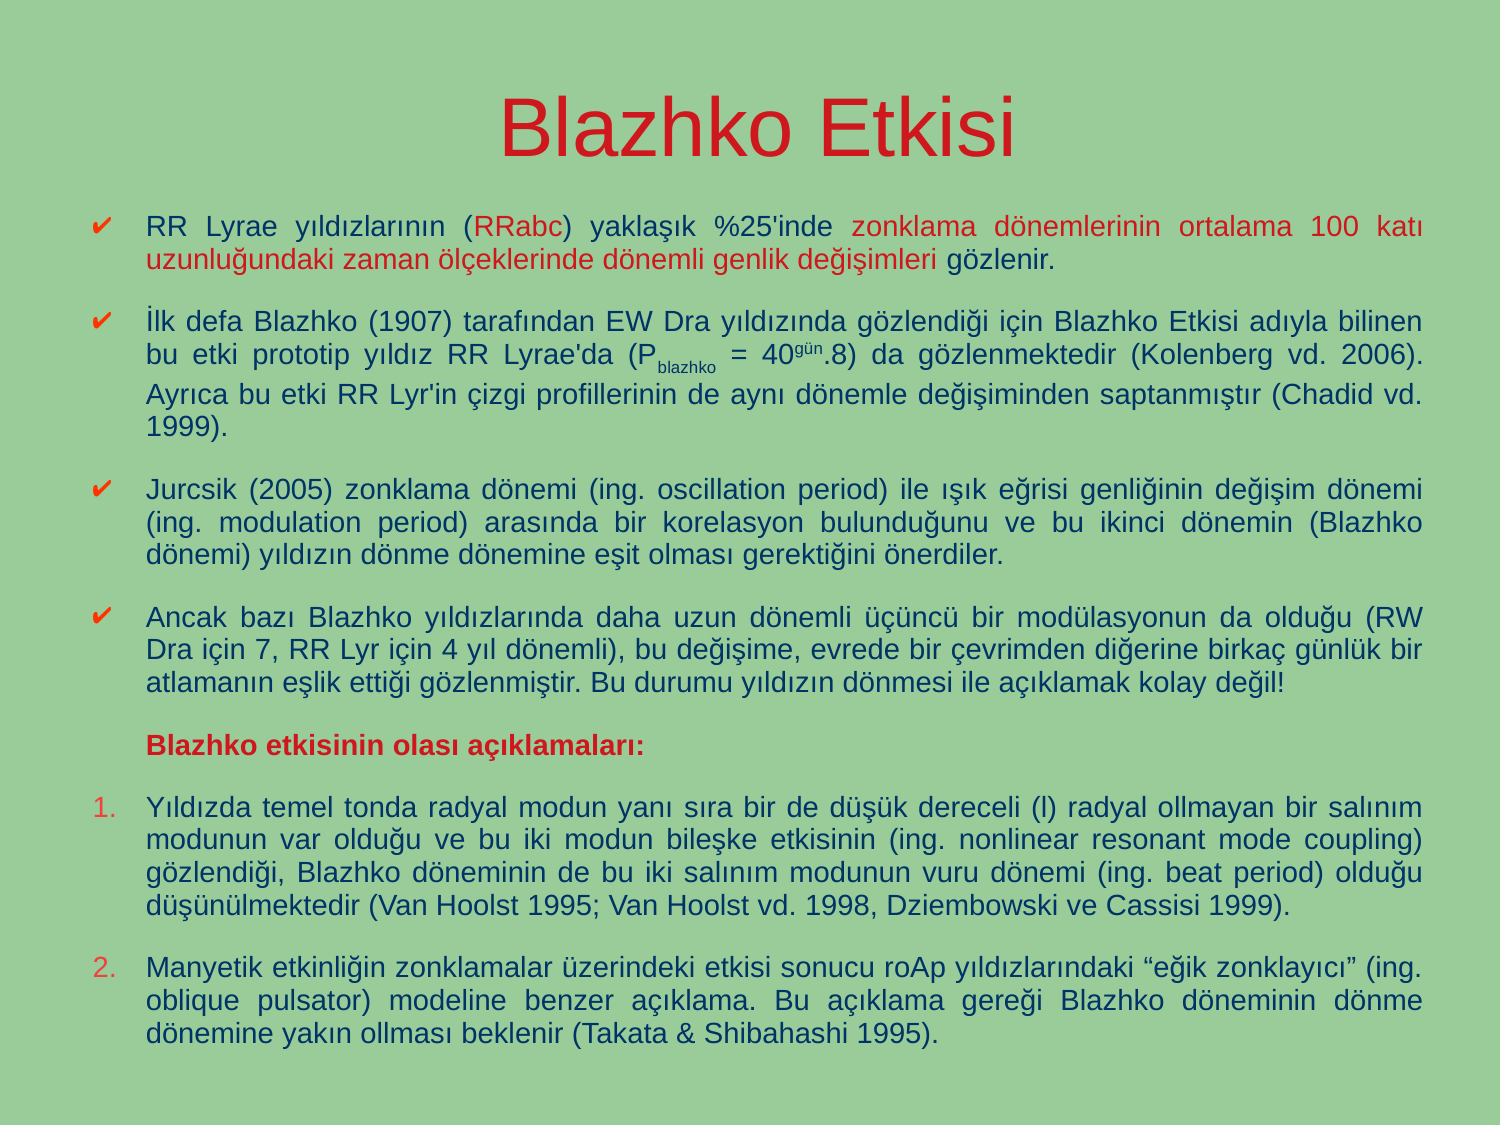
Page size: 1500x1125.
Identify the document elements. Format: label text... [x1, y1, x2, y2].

list RR Lyrae yıldızlarının (RRabc) yaklaşık %25'inde zonklama dönemlerinin ortalama 100 katı uzunluğundaki zaman ölçeklerinde dönemli genlik değişimleri gözlenir. İlk defa Blazhko (1907) tarafından EW Dra yıldızında gözlendiği için Blazhko Etkisi adıyla bilinen bu etki prototip yıldız RR Lyrae'da (Pblazhko = 40gün.8) da gözlenmektedir (Kolenberg vd. 2006). Ayrıca bu etki RR Lyr'in çizgi profillerinin de aynı dönemle değişiminden saptanmıştır (Chadid vd. 1999). Jurcsik (2005) zonklama dönemi (ing. oscillation period) ile ışık eğrisi genliğinin değişim dönemi (ing. modulation period) arasında bir korelasyon bulunduğunu ve bu ikinci dönemin (Blazhko dönemi) yıldızın dönme dönemine eşit olması gerektiğini önerdiler. Ancak bazı Blazhko yıldızlarında daha uzun dönemli üçüncü bir modülasyonun da olduğu (RW Dra için 7, RR Lyr için 4 yıl dönemli), bu değişime, evrede bir çevrimden diğerine birkaç günlük bir atlamanın eşlik ettiği gözlenmiştir. Bu durumu yıldızın dönmesi ile açıklamak kolay değil! Blazhko etkisinin olası açıklamaları: Yıldızda temel tonda radyal modun yanı sıra bir de düşük dereceli (l) radyal ollmayan bir salınım modunun var olduğu ve bu iki modun bileşke etkisinin (ing. nonlinear resonant mode coupling) gözlendiği, Blazhko döneminin de bu iki salınım modunun vuru dönemi (ing. beat period) olduğu düşünülmektedir (Van Hoolst 1995; Van Hoolst vd. 1998, Dziembowski ve Cassisi 1999). Manyetik etkinliğin zonklamalar üzerindeki etkisi sonucu roAp yıldızlarındaki “eğik zonklayıcı” (ing. oblique pulsator) modeline benzer açıklama. Bu açıklama gereği Blazhko döneminin dönme dönemine yakın ollması beklenir (Takata & Shibahashi 1995). [75, 210, 1425, 1081]
title Blazhko Etkisi [120, 45, 1396, 210]
